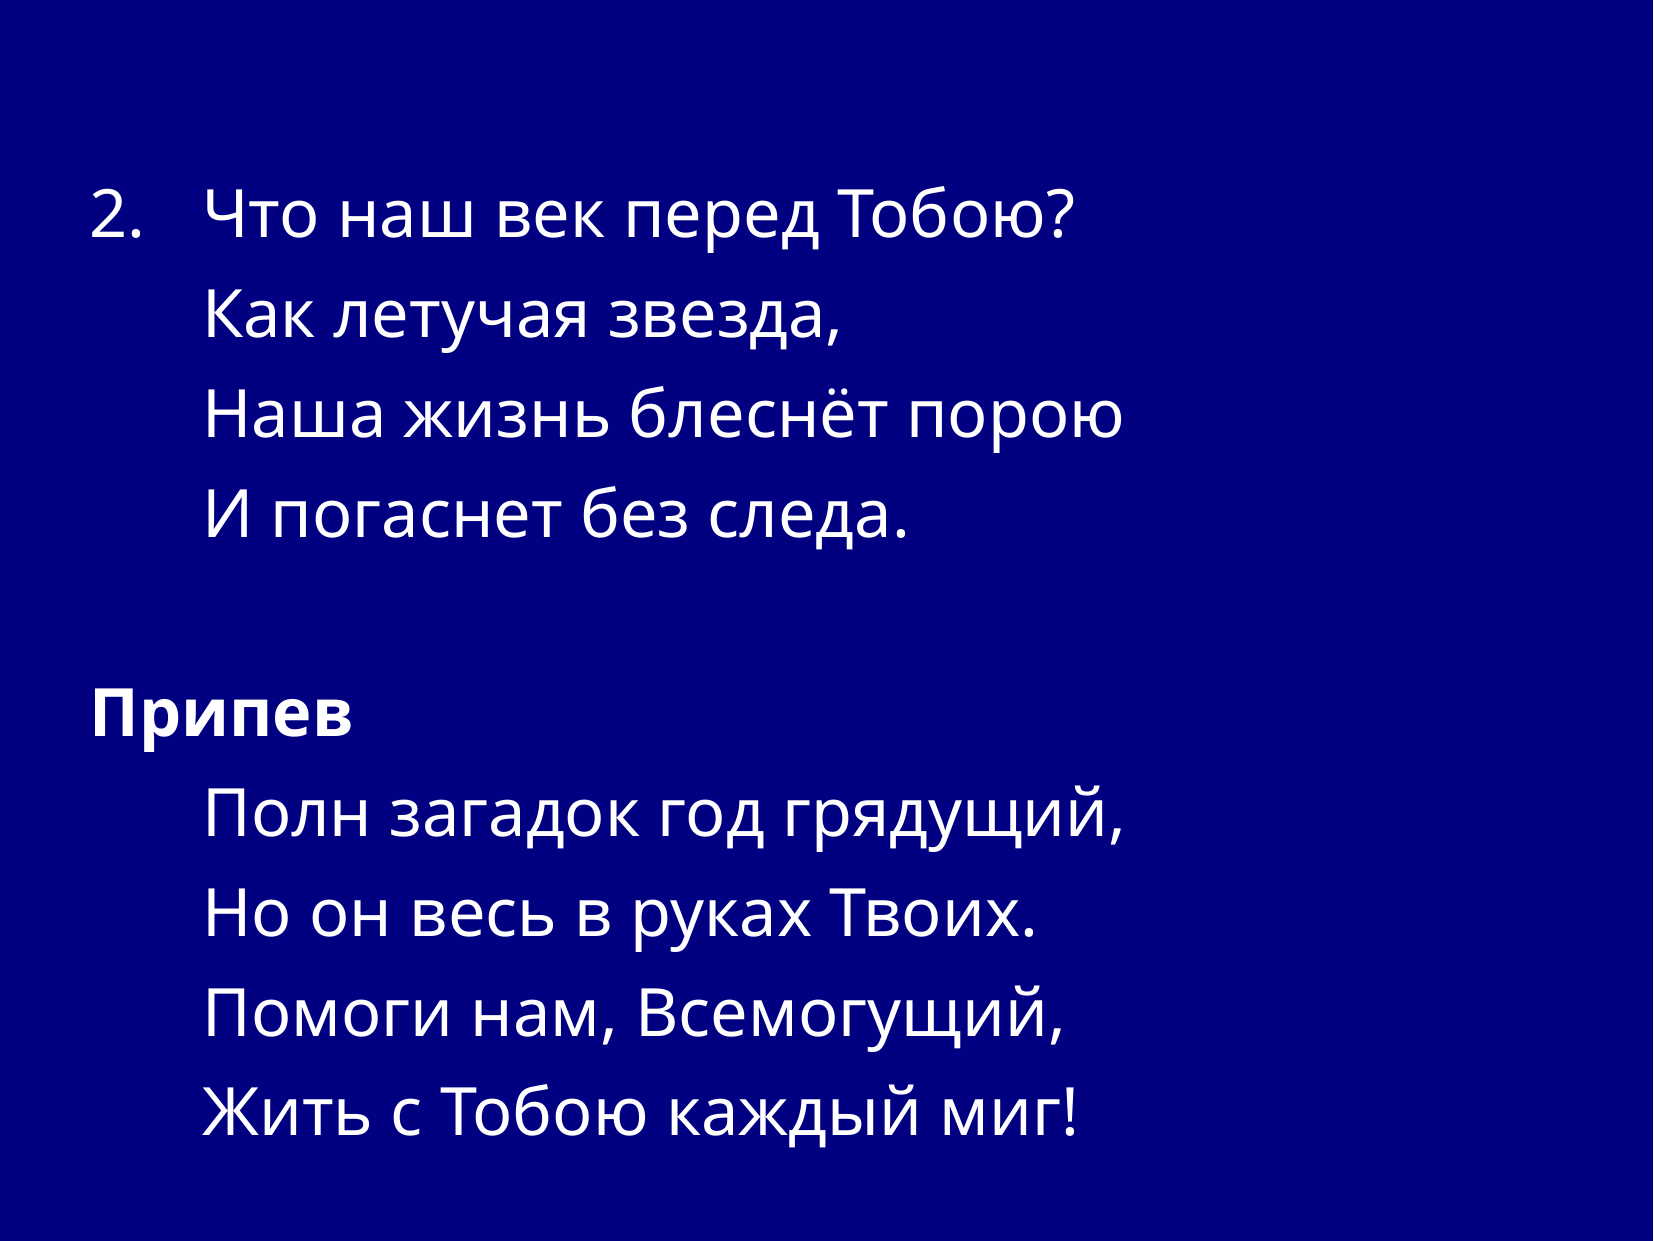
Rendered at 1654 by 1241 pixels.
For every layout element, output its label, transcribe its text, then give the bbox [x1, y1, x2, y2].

text_box 2. Что наш век перед Тобою? Как летучая звезда, Наша жизнь блеснёт порою И погаснет без следа. Припев Полн загадок год грядущий, Но он весь в руках Твоих. Помоги нам, Всемогущий, Жить с Тобою каждый миг! [75, 150, 1576, 1163]
